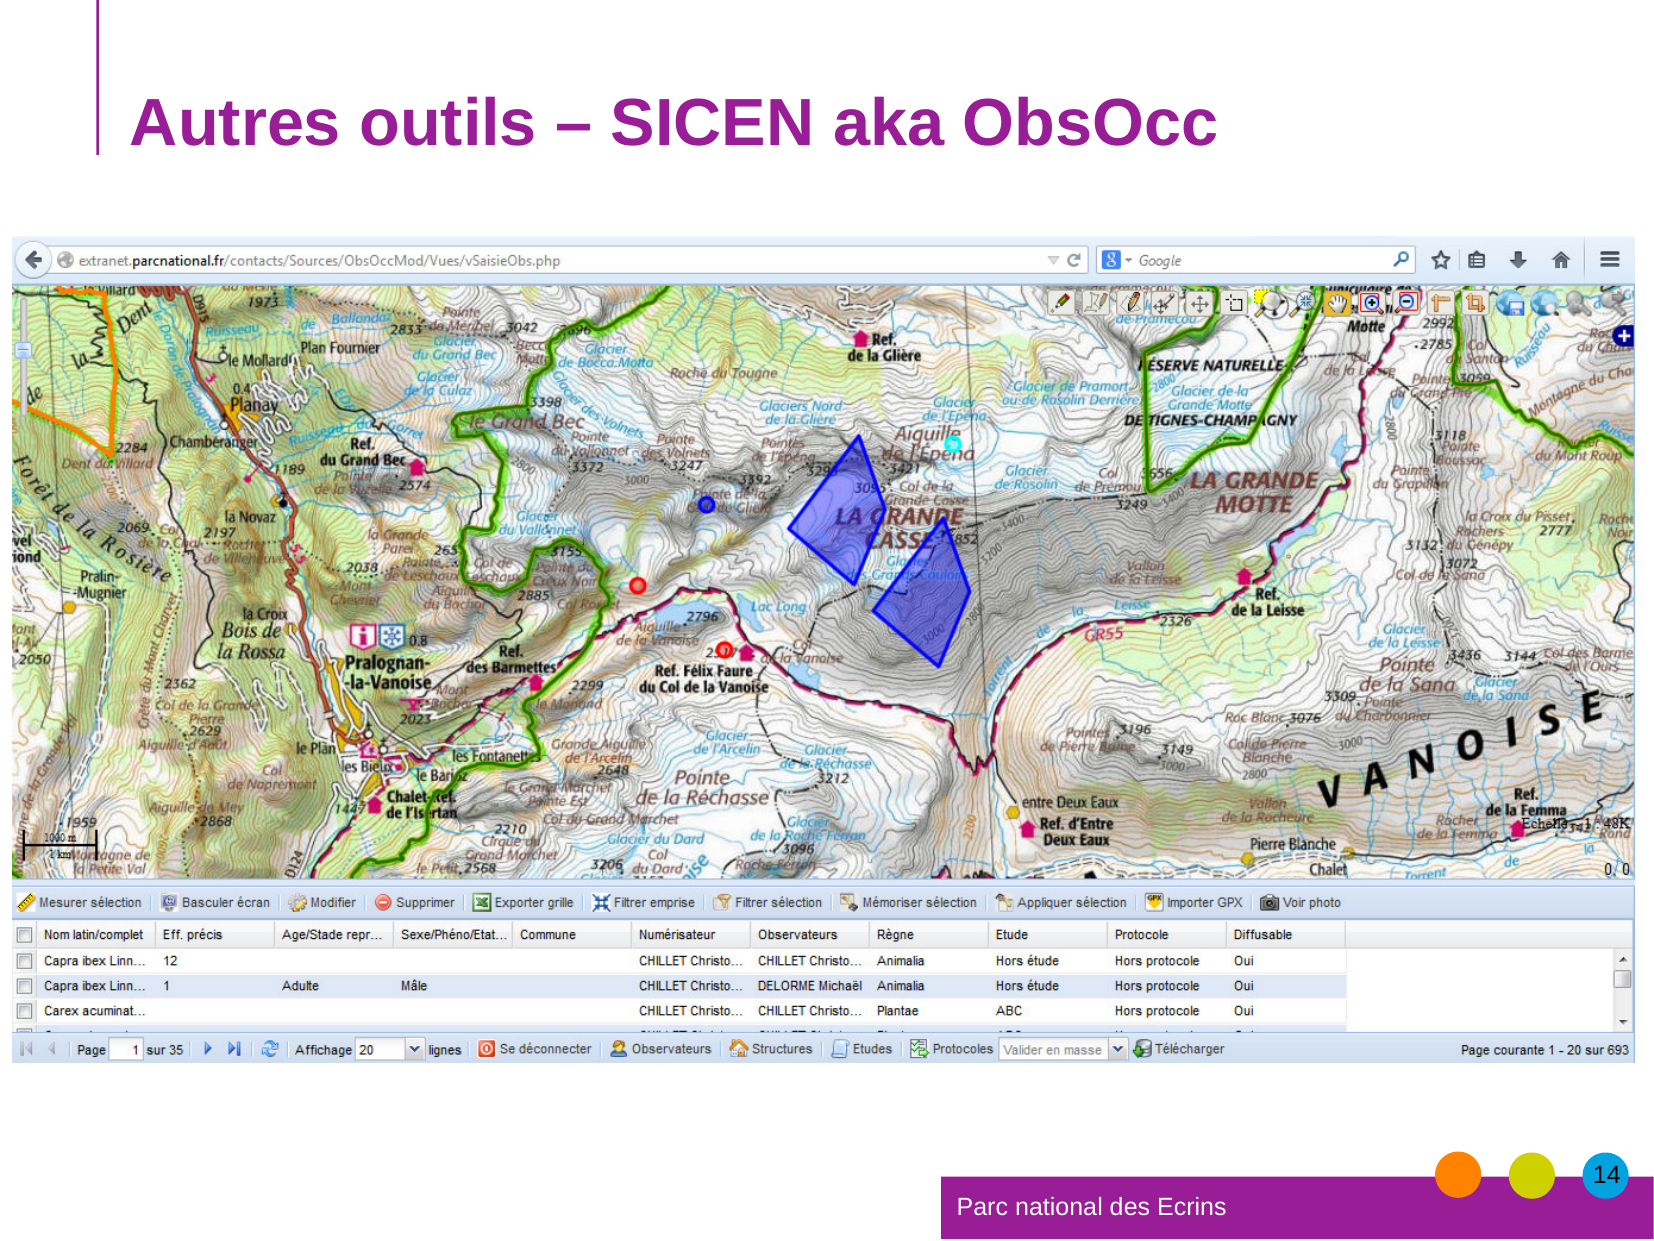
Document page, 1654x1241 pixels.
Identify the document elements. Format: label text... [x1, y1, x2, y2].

title Autres outils – SICEN aka ObsOcc [129, 11, 1619, 160]
picture [12, 236, 1635, 1063]
